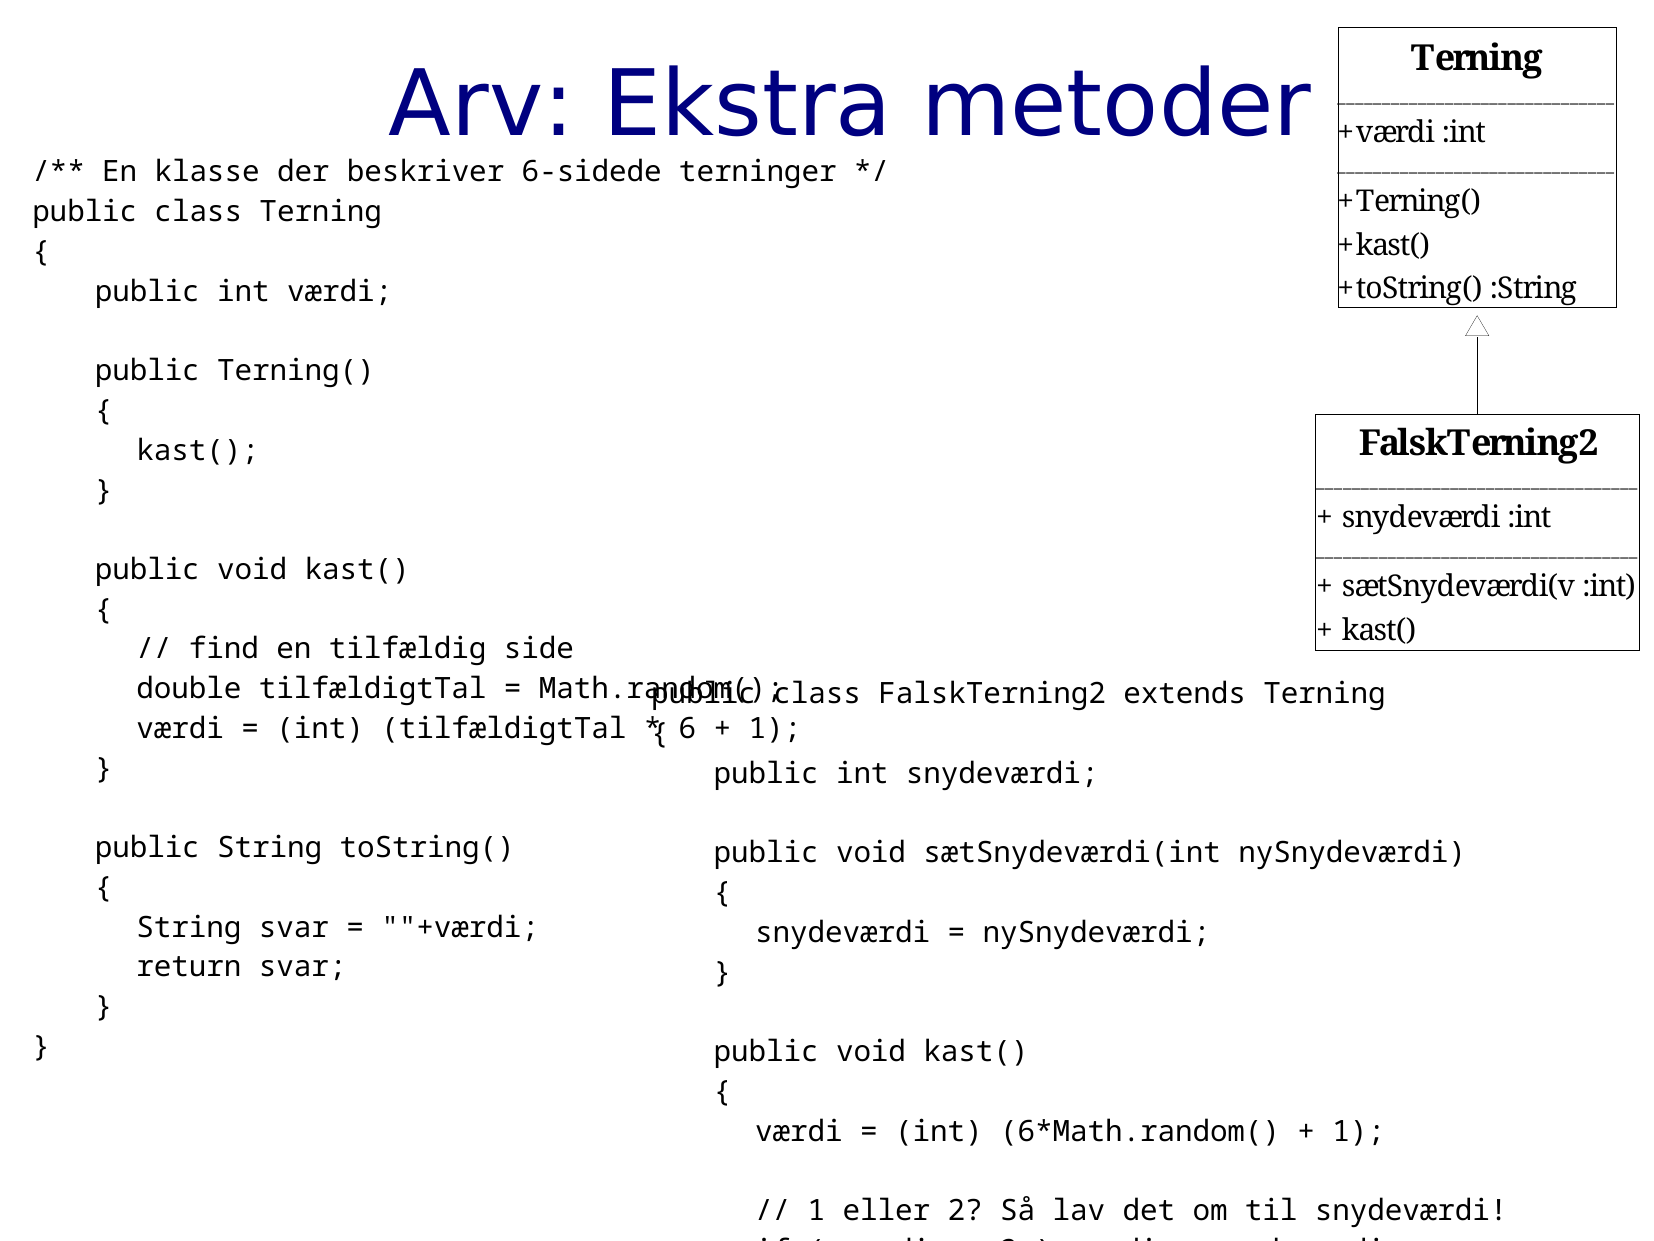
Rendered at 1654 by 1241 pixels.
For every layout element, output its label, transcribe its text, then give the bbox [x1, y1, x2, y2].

title Arv: Ekstra metoder [156, 0, 1534, 208]
chart [1299, 20, 1654, 654]
text_box /** En klasse der beskriver 6-sidede terninger */ public class Terning { public int værdi; public Terning() { kast(); } public void kast() { // find en tilfældig side double tilfældigtTal = Math.random(); værdi = (int) (tilfældigtTal * 6 + 1); } public String toString() { String svar = ""+værdi; return svar; } } [26, 144, 896, 922]
text_box public class FalskTerning2 extends Terning { public int snydeværdi; public void sætSnydeværdi(int nySnydeværdi) { snydeværdi = nySnydeværdi; } public void kast() { værdi = (int) (6*Math.random() + 1); // 1 eller 2? Så lav det om til snydeværdi! if ( værdi <= 2 ) værdi = snydeværdi; } } [645, 666, 1514, 1241]
